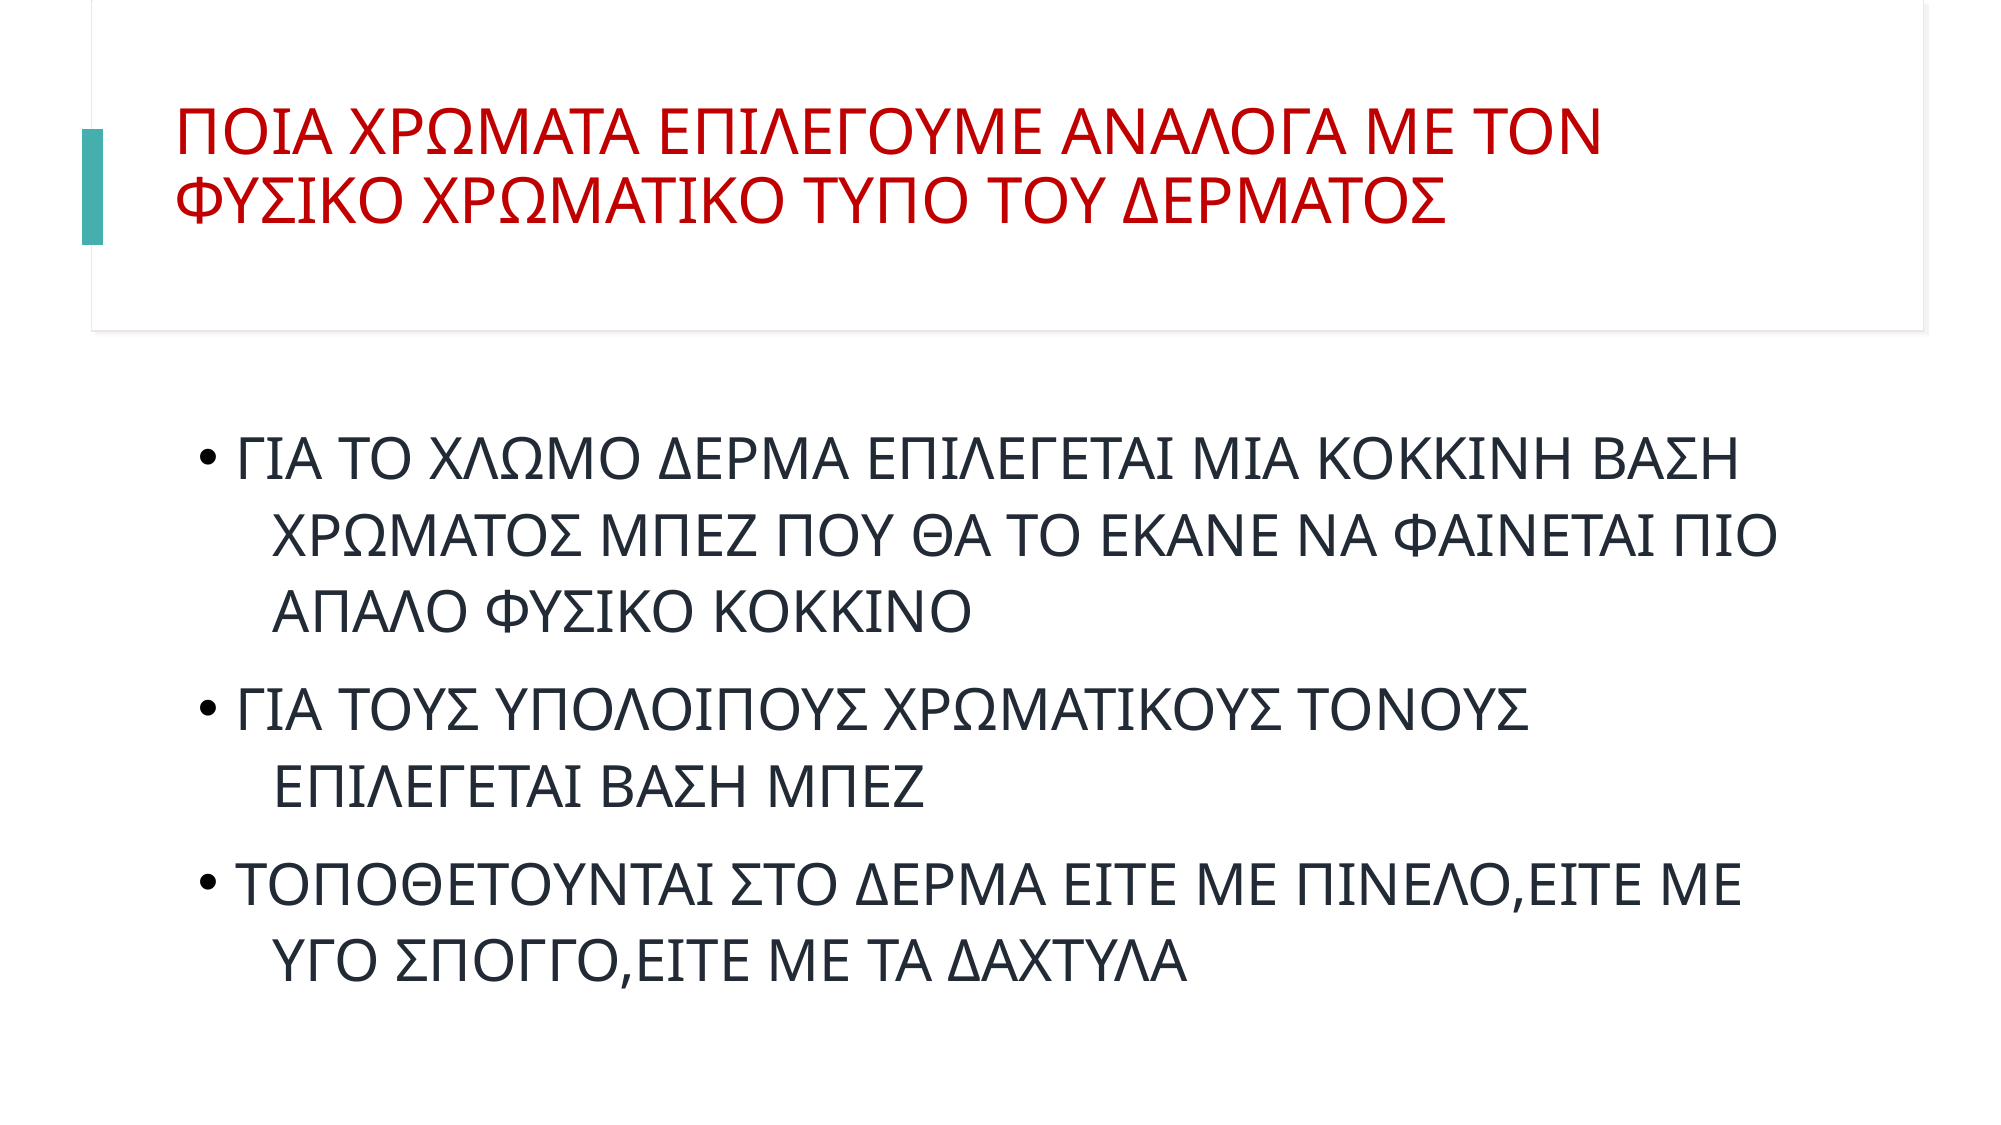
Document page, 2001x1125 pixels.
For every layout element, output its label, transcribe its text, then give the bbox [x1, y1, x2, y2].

list ΓΙΑ ΤΟ ΧΛΩΜΟ ΔΕΡΜΑ ΕΠΙΛΕΓΕΤΑΙ ΜΙΑ ΚΟΚΚΙΝΗ ΒΑΣΗ ΧΡΩΜΑΤΟΣ ΜΠΕΖ ΠΟΥ ΘΑ ΤΟ ΕΚΑΝΕ ΝΑ ΦΑΙΝΕΤΑΙ ΠΙΟ ΑΠΑΛΟ ΦΥΣΙΚΟ ΚΟΚΚΙΝΟ ΓΙΑ ΤΟΥΣ ΥΠΟΛΟΙΠΟΥΣ ΧΡΩΜΑΤΙΚΟΥΣ ΤΟΝΟΥΣ ΕΠΙΛΕΓΕΤΑΙ ΒΑΣΗ ΜΠΕΖ ΤΟΠΟΘΕΤΟΥΝΤΑΙ ΣΤΟ ΔΕΡΜΑ ΕΙΤΕ ΜΕ ΠΙΝΕΛΟ,ΕΙΤΕ ΜΕ ΥΓΟ ΣΠΟΓΓΟ,ΕΙΤΕ ΜΕ ΤΑ ΔΑΧΤΥΛΑ [183, 406, 1852, 1013]
title ΠΟΙΑ ΧΡΩΜΑΤΑ ΕΠΙΛΕΓΟΥΜΕ ΑΝΑΛΟΓΑ ΜΕ ΤΟΝ ΦΥΣΙΚΟ ΧΡΩΜΑΤΙΚΟ ΤΥΠΟ ΤΟΥ ΔΕΡΜΑΤΟΣ [159, 71, 1731, 265]
